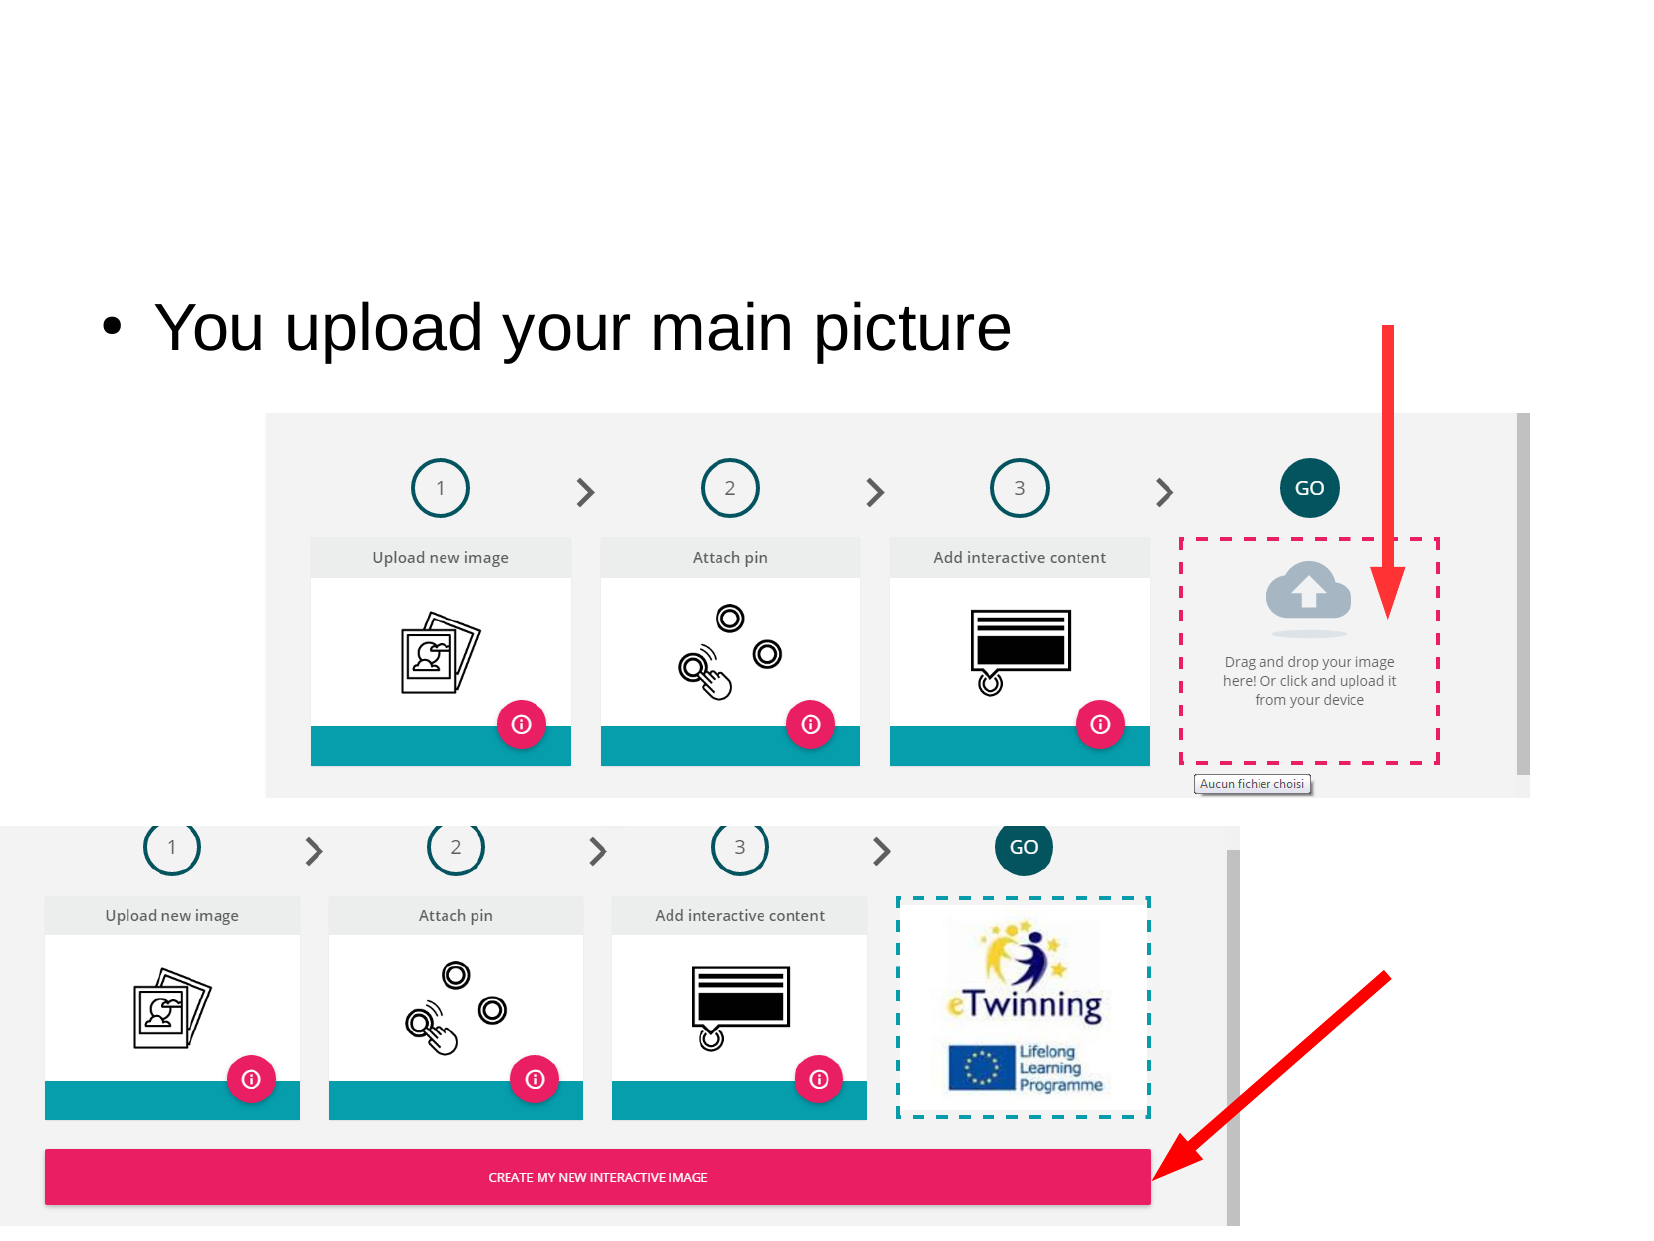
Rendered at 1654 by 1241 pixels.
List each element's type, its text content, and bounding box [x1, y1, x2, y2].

list You upload your main picture [82, 290, 1571, 1010]
picture [265, 413, 1531, 798]
picture [0, 826, 1241, 1226]
